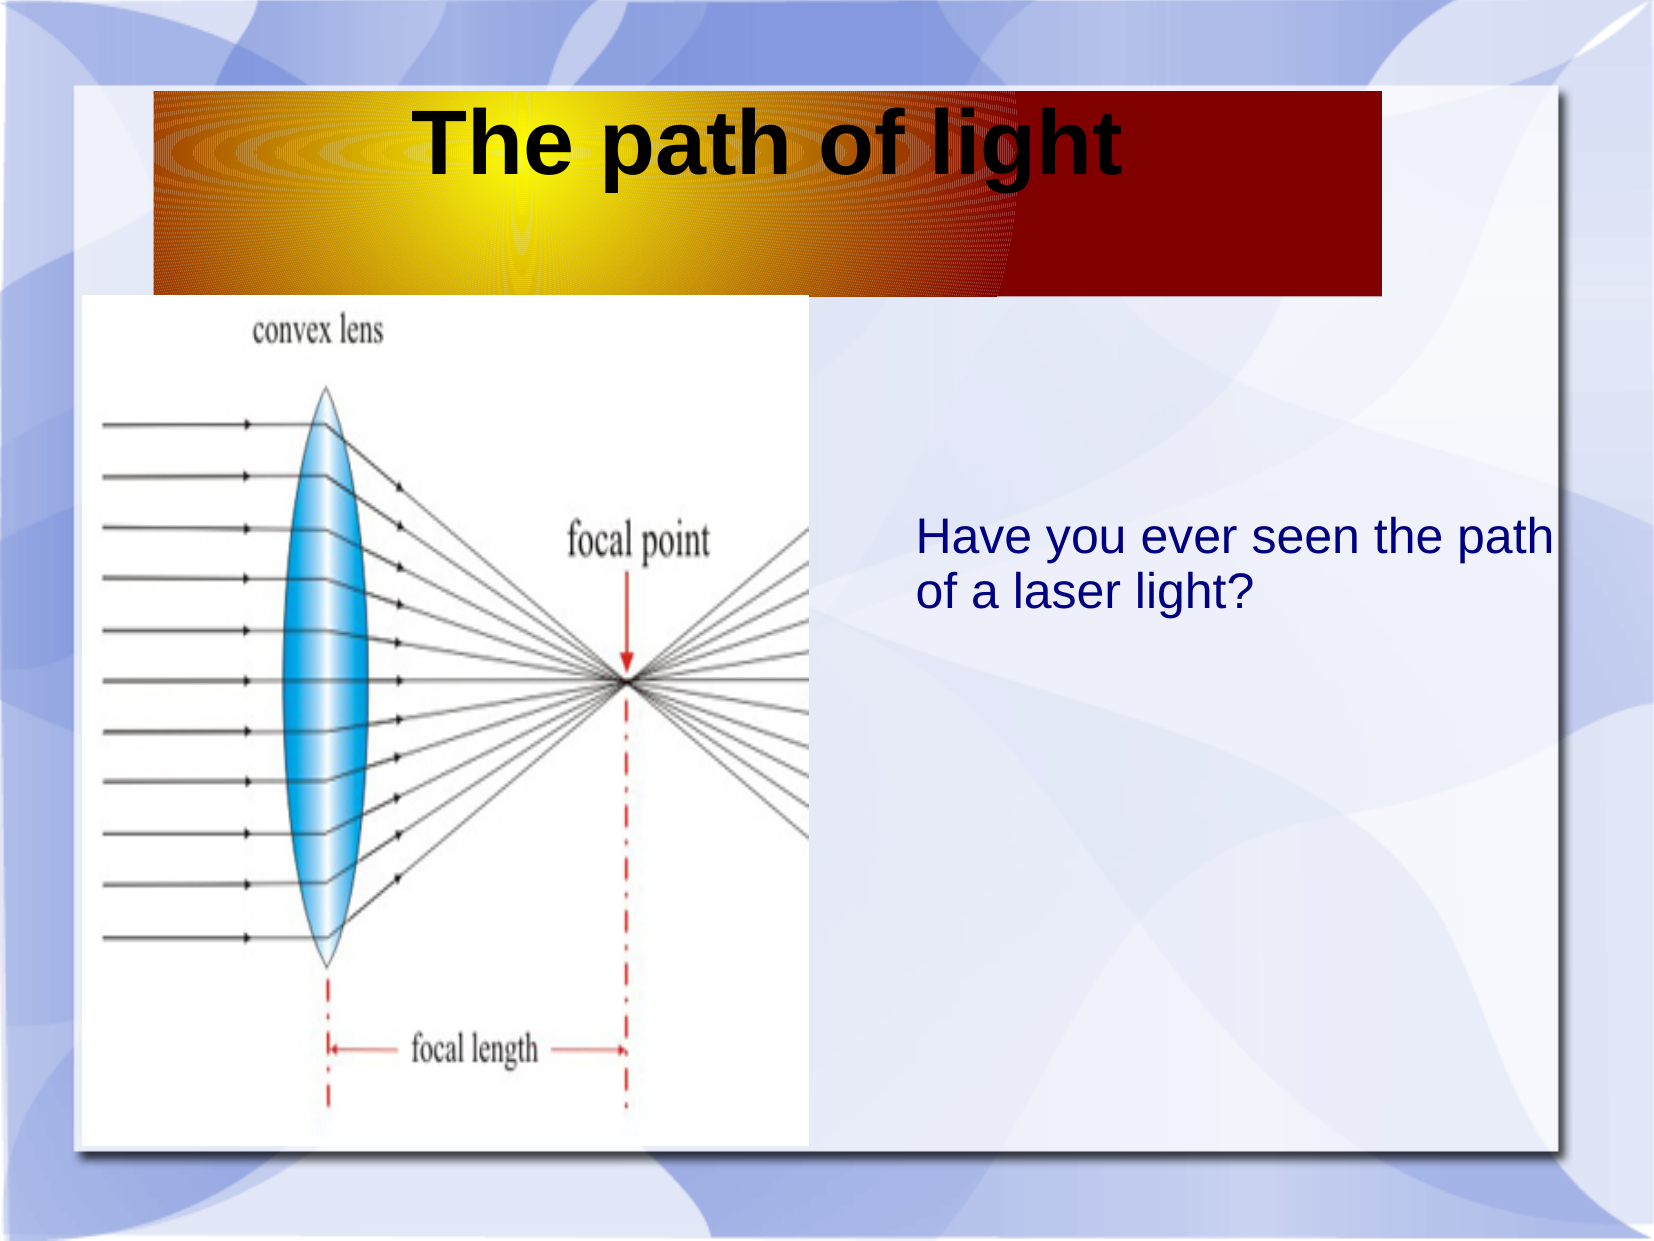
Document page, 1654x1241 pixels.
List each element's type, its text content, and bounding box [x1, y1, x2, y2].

picture [0, 0, 1654, 1241]
list Have you ever seen the path of a laser light? [844, 507, 1571, 650]
title The path of light [153, 91, 1382, 297]
